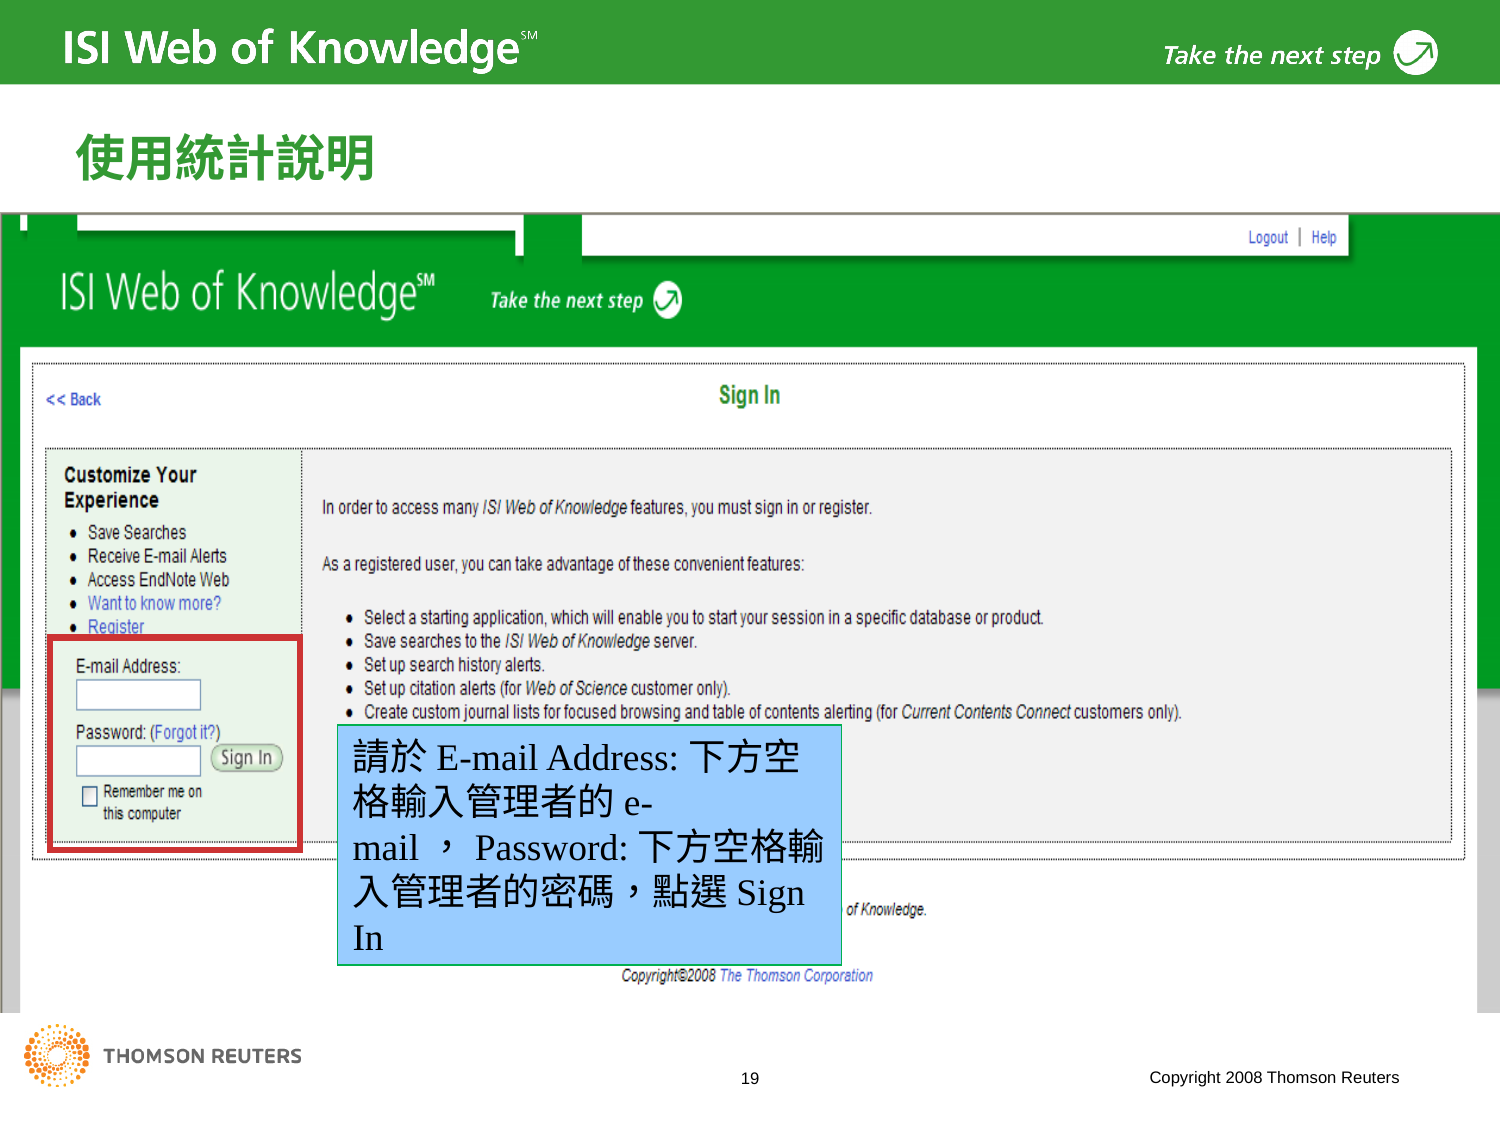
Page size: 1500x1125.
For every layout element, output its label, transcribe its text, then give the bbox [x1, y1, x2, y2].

text_box 請於E-mail Address:下方空格輸入管理者的e-mail，Password:下方空格輸入管理者的密碼，點選Sign In [337, 725, 842, 922]
picture [0, 212, 1500, 1013]
title 使用統計說明 [75, 111, 1426, 187]
